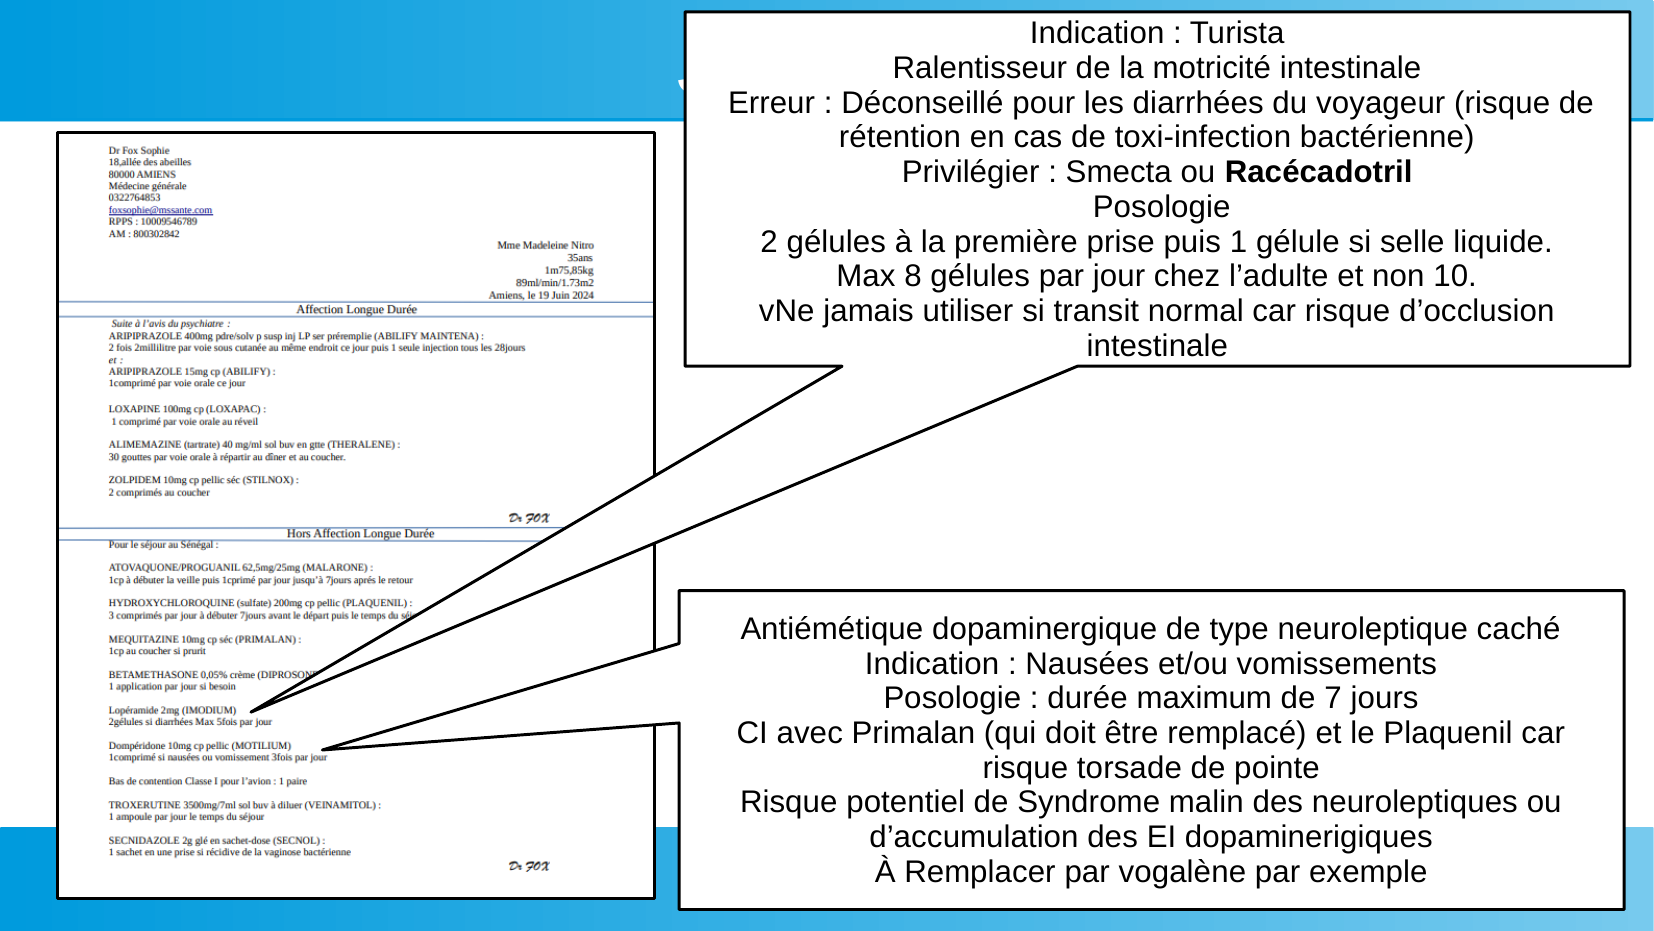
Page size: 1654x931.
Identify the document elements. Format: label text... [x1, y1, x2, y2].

title Juin 2024 [59, 29, 685, 108]
text_box Indication : Turista Ralentisseur de la motricité intestinale Erreur : Déconseillé pour les diarrhées du voyageur (risque de rétention en cas de toxi-infection bactérienne) Privilégier : Smecta ou Racécadotril Posologie 2 gélules à la première prise puis 1 gélule si selle liquide. Max 8 gélules par jour chez l’adulte et non 10. vNe jamais utiliser si transit normal car risque d’occlusion intestinale [250, 11, 1630, 713]
picture [59, 133, 653, 897]
text_box Antiémétique dopaminergique de type neuroleptique caché Indication : Nausées et/ou vomissements Posologie : durée maximum de 7 jours CI avec Primalan (qui doit être remplacé) et le Plaquenil car risque torsade de pointe Risque potentiel de Syndrome malin des neuroleptiques ou d’accumulation des EI dopaminerigiques À Remplacer par vogalène par exemple [322, 590, 1625, 910]
